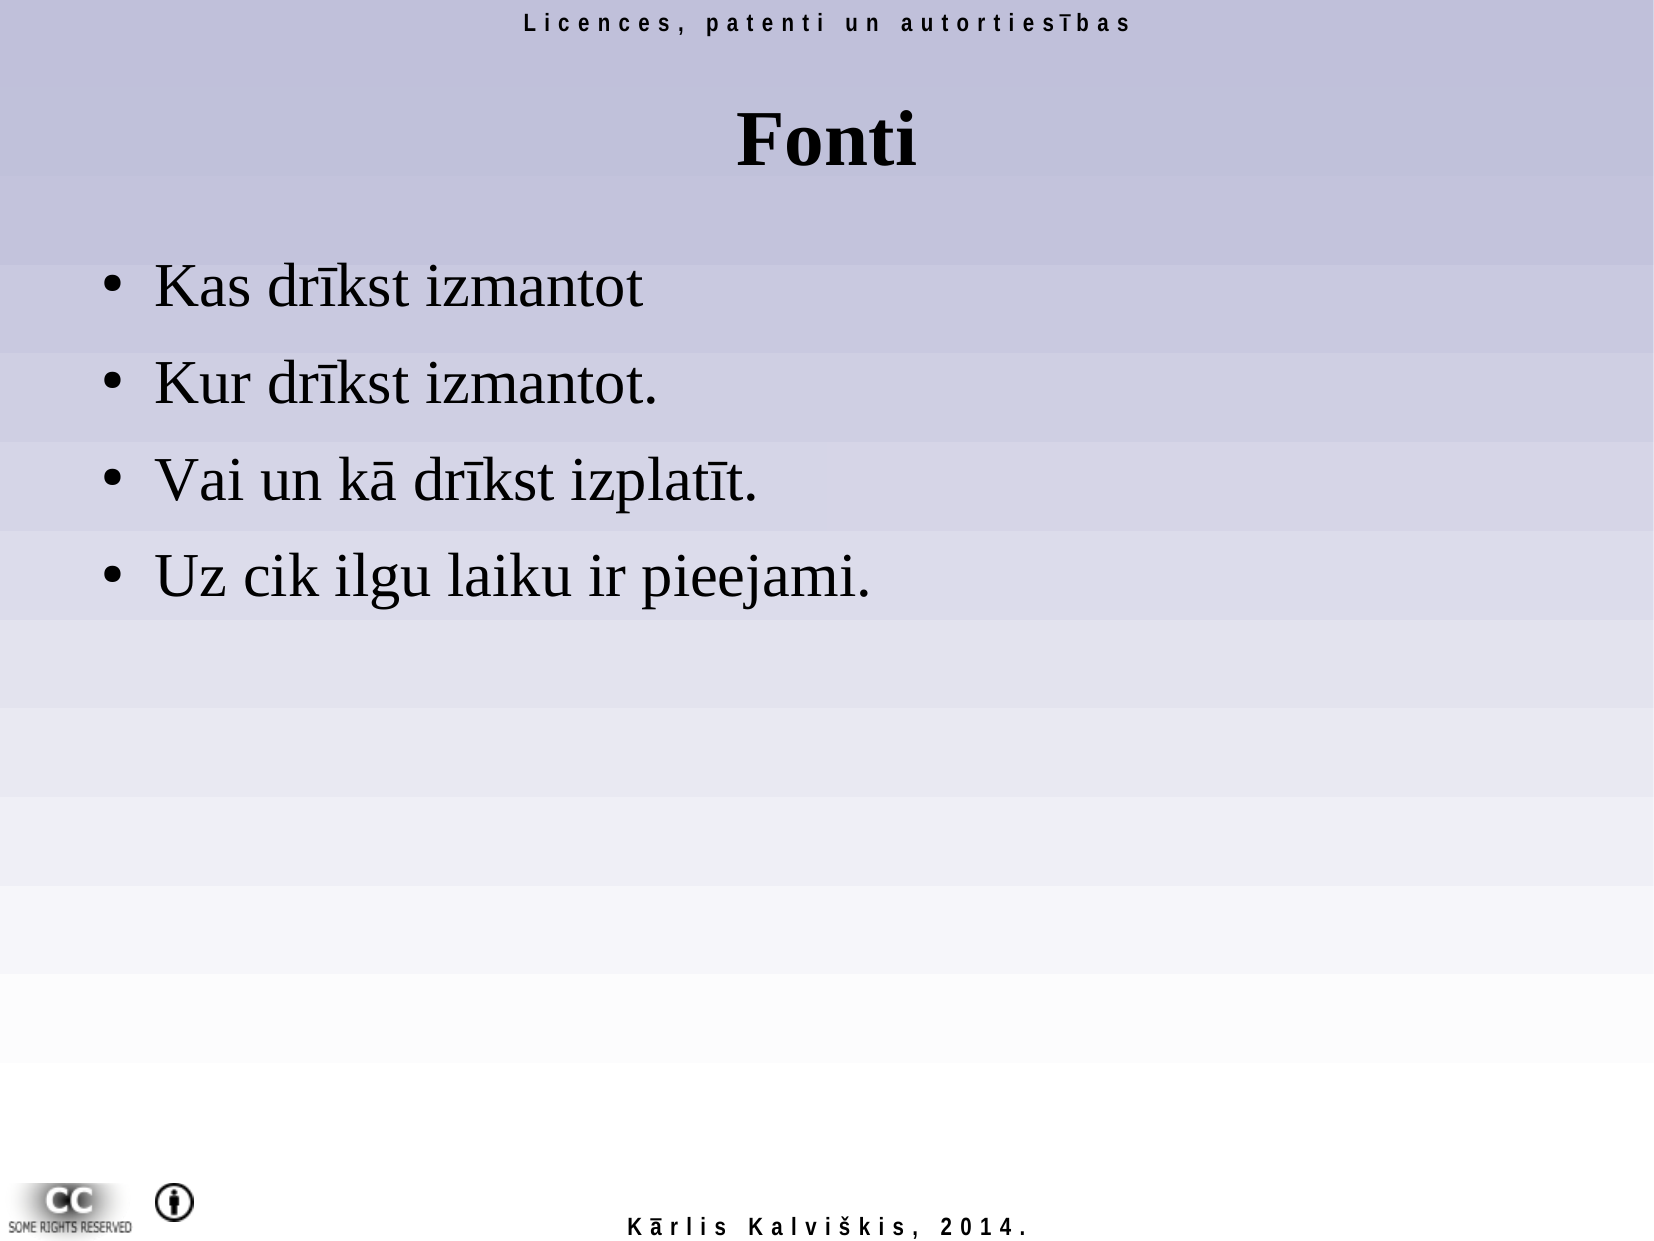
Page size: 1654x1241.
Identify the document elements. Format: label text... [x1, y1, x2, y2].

picture [0, 241, 1654, 1241]
picture [0, 0, 1654, 36]
list Kas drīkst izmantot Kur drīkst izmantot. Vai un kā drīkst izplatīt. Uz cik ilgu laiku ir pieejami. [17, 250, 1632, 1206]
title Fonti [0, 36, 1654, 241]
